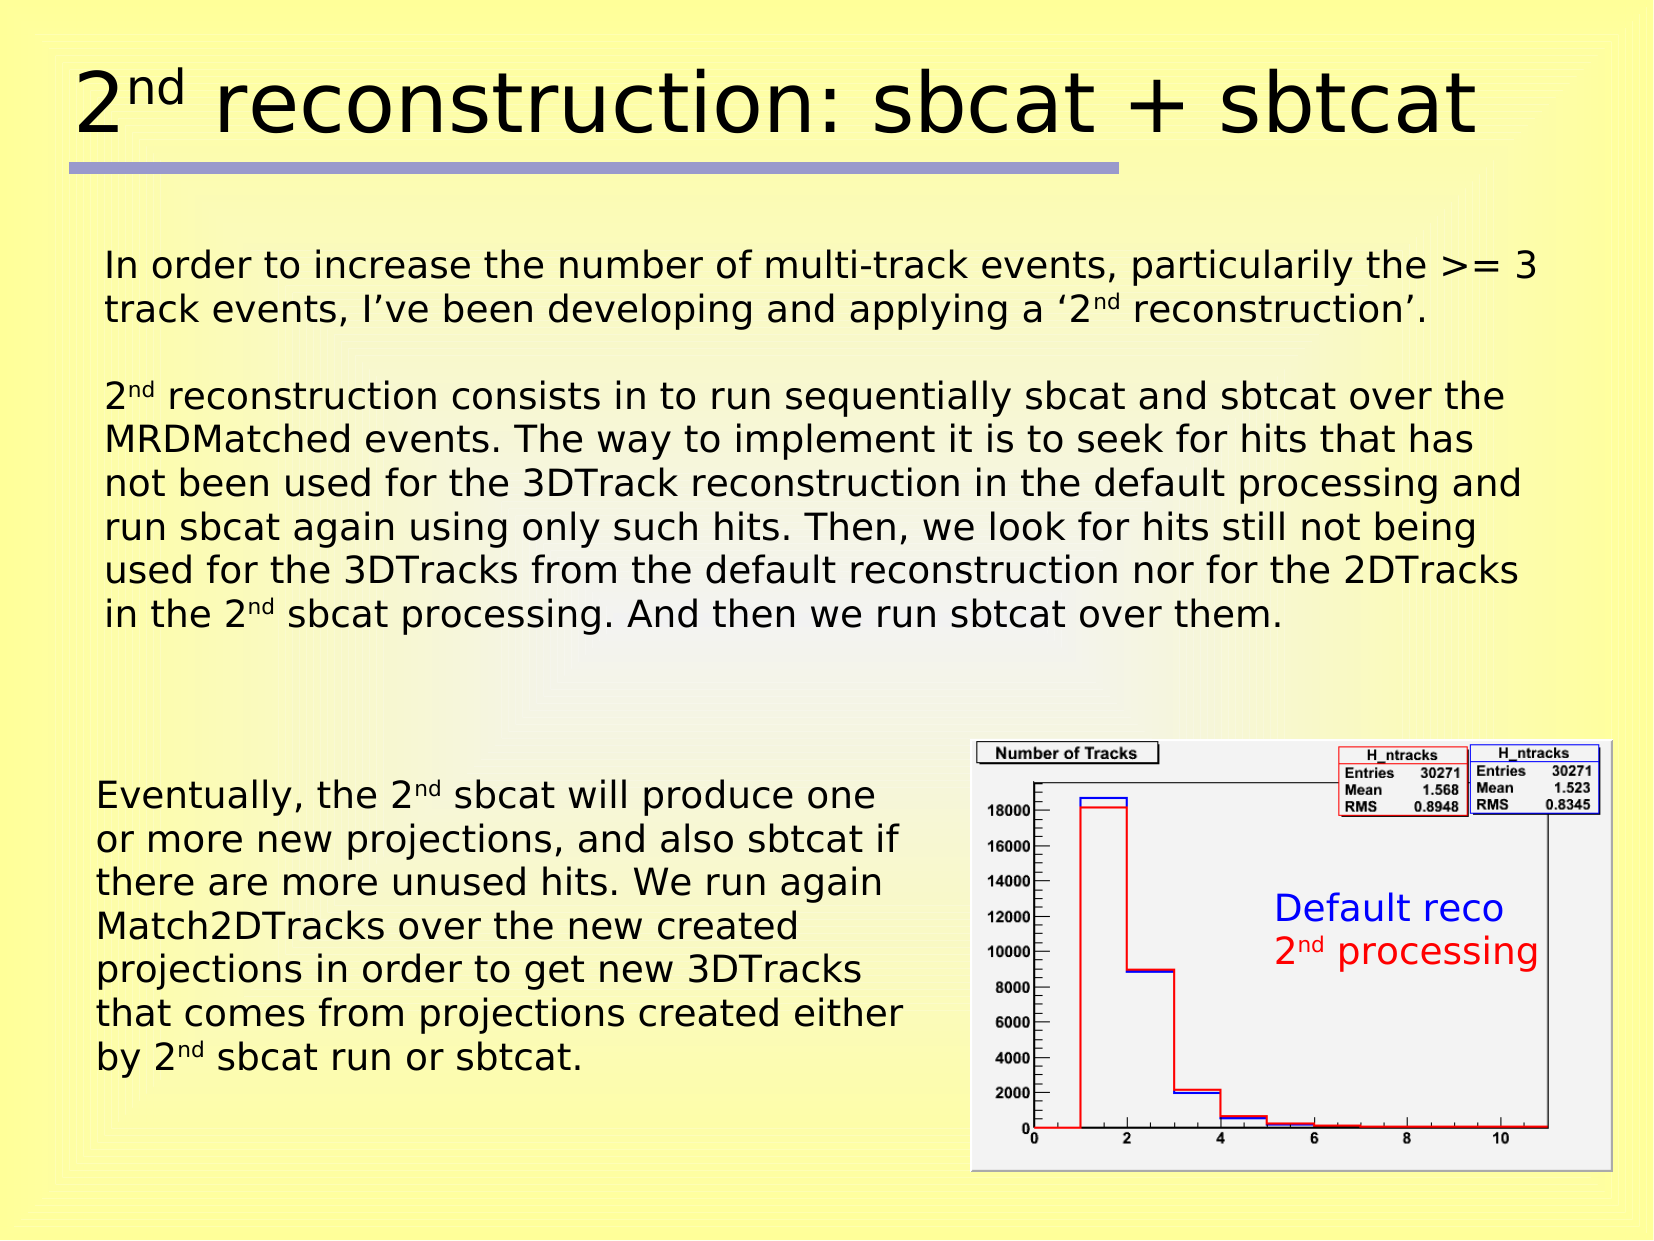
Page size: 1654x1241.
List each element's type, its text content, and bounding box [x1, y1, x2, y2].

text_box Eventually, the 2nd sbcat will produce one or more new projections, and also sbtcat if there are more unused hits. We run again Match2DTracks over the new created projections in order to get new 3DTracks that comes from projections created either by 2nd sbcat run or sbtcat. [80, 766, 928, 1089]
picture [970, 739, 1613, 1172]
title 2nd reconstruction: sbcat + sbtcat [73, 0, 1562, 208]
text_box In order to increase the number of multi-track events, particularily the >= 3 track events, I’ve been developing and applying a ‘2nd reconstruction’. 2nd reconstruction consists in to run sequentially sbcat and sbtcat over the MRDMatched events. The way to implement it is to seek for hits that has not been used for the 3DTrack reconstruction in the default processing and run sbcat again using only such hits. Then, we look for hits still not being used for the 3DTracks from the default reconstruction nor for the 2DTracks in the 2nd sbcat processing. And then we run sbtcat over them. [89, 236, 1559, 691]
text_box Default reco 2nd processing [1258, 878, 1578, 982]
